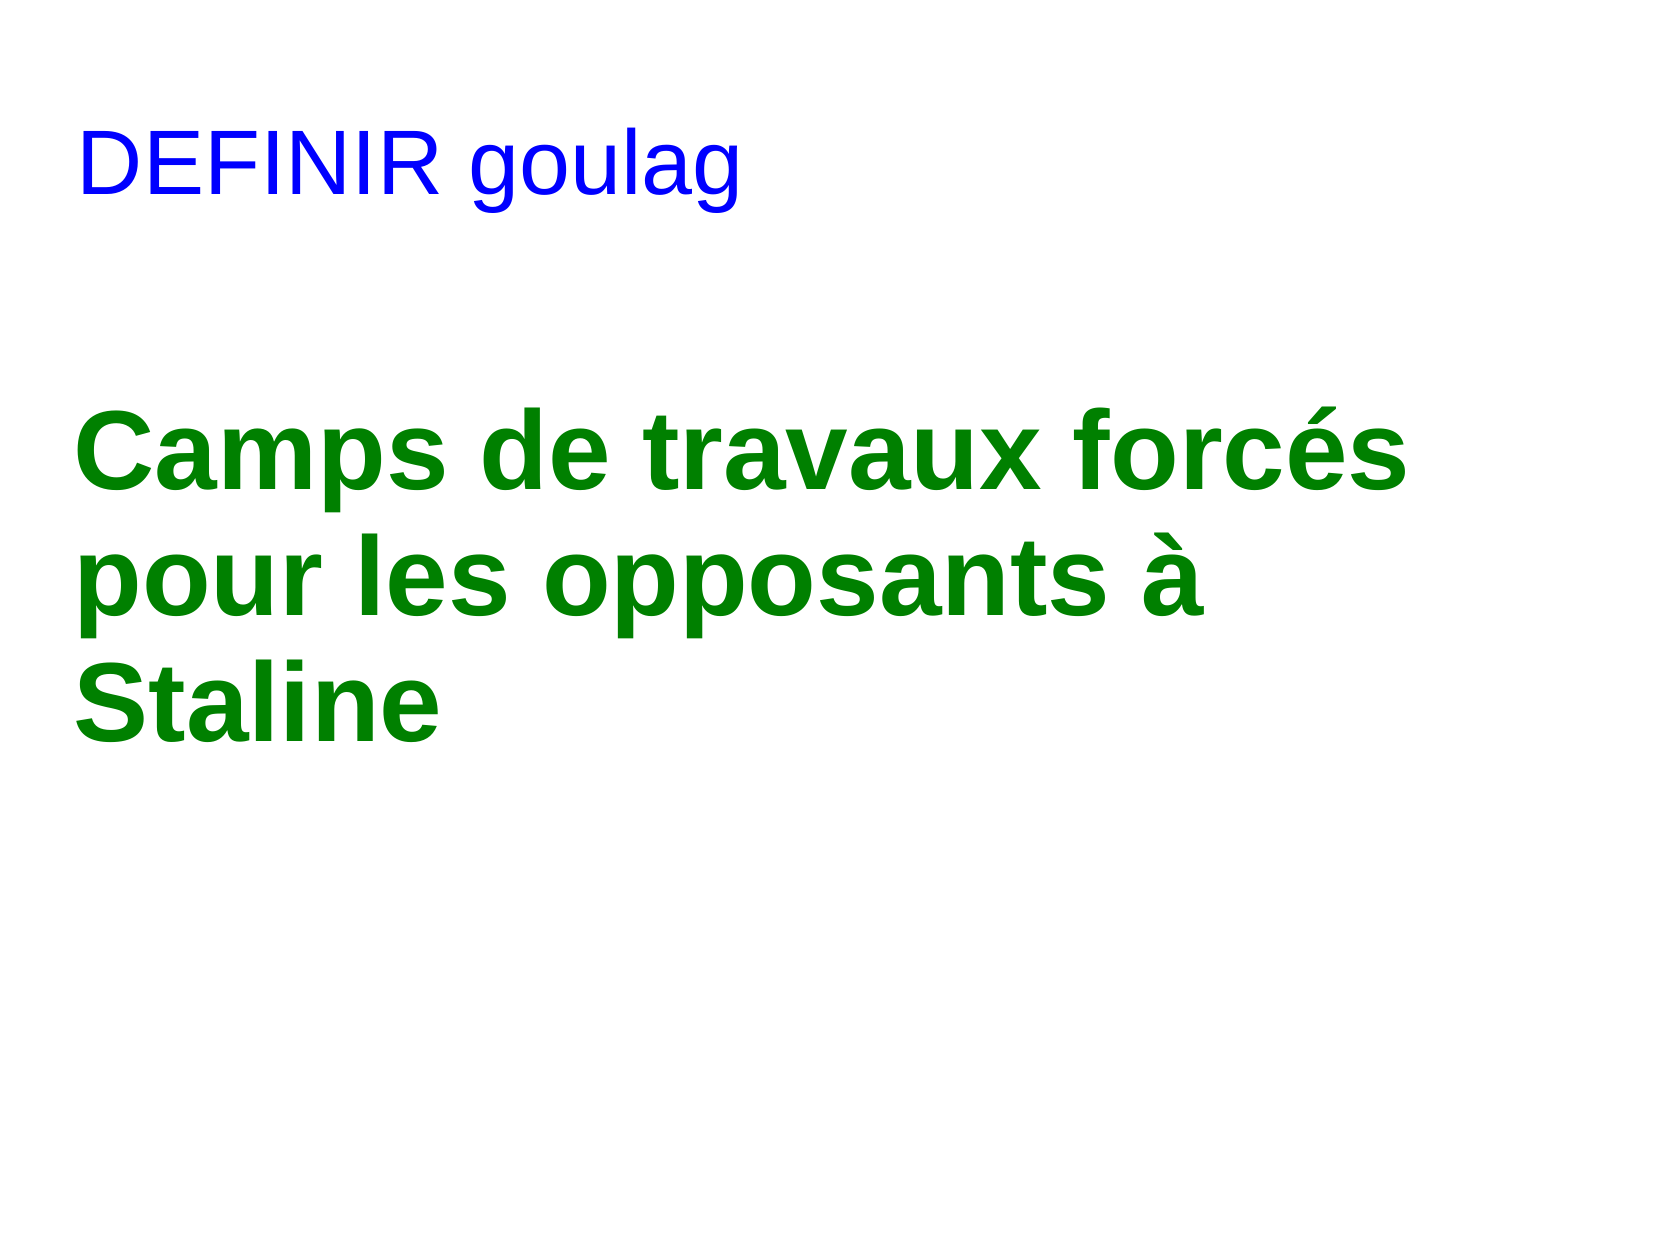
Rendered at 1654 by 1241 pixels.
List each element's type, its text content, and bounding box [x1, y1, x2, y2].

title DEFINIR goulag [76, 67, 1565, 260]
text_box Camps de travaux forcés pour les opposants à Staline [59, 380, 1595, 773]
